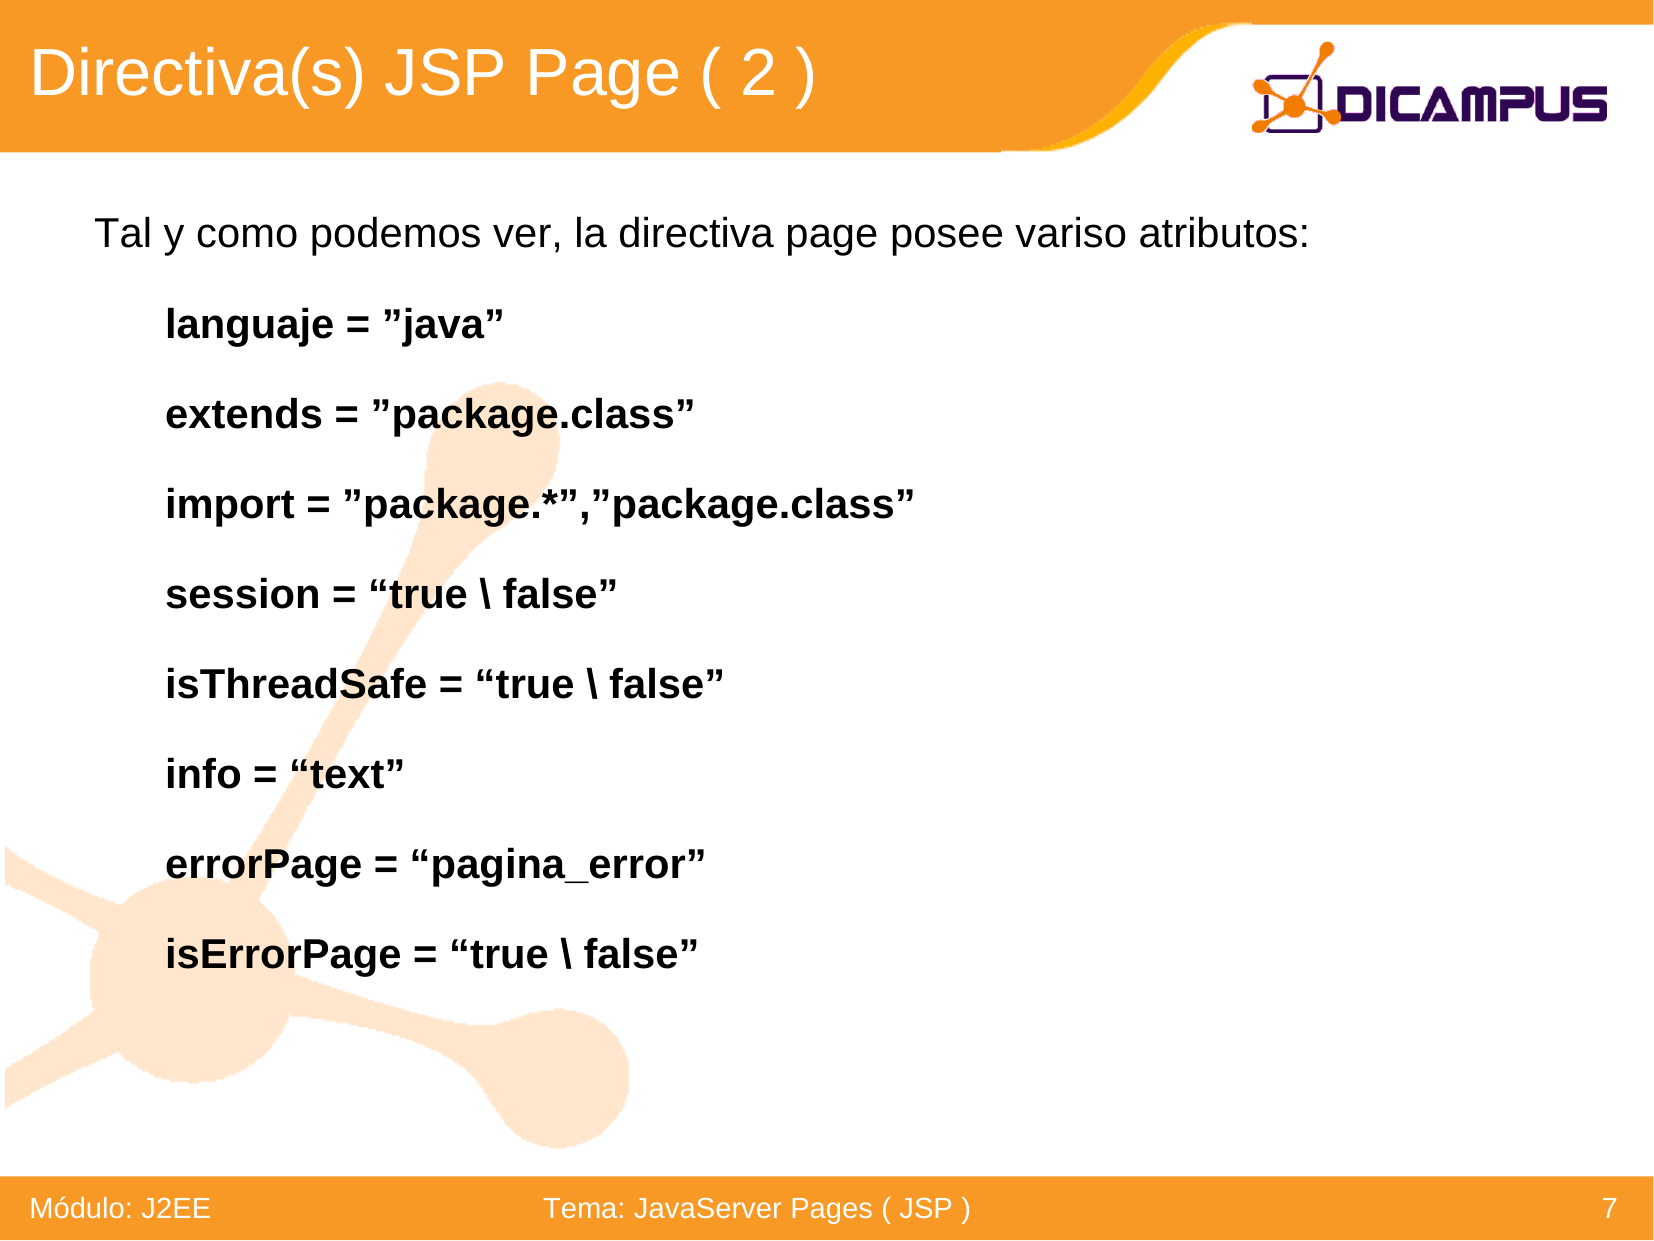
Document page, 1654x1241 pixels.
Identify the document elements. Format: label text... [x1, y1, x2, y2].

text_box Tema: JavaServer Pages ( JSP ) [543, 1192, 1447, 1225]
text_box [0, 1176, 1654, 1241]
text_box <number> [1469, 1185, 1633, 1233]
text_box Directiva(s) JSP Page ( 2 ) [29, 37, 1001, 111]
picture [5, 362, 663, 1176]
text_box [0, 0, 1654, 153]
text_box Módulo: J2EE [29, 1192, 473, 1225]
picture [1001, 4, 1607, 135]
text_box Tal y como podemos ver, la directiva page posee variso atributos: languaje = ”java” extends = ”package.class” import = ”package.*”,”package.class” session = “true \ false” isThreadSafe = “true \ false” info = “text” errorPage = “pagina_error” isErrorPage = “true \ false” [59, 135, 1625, 979]
